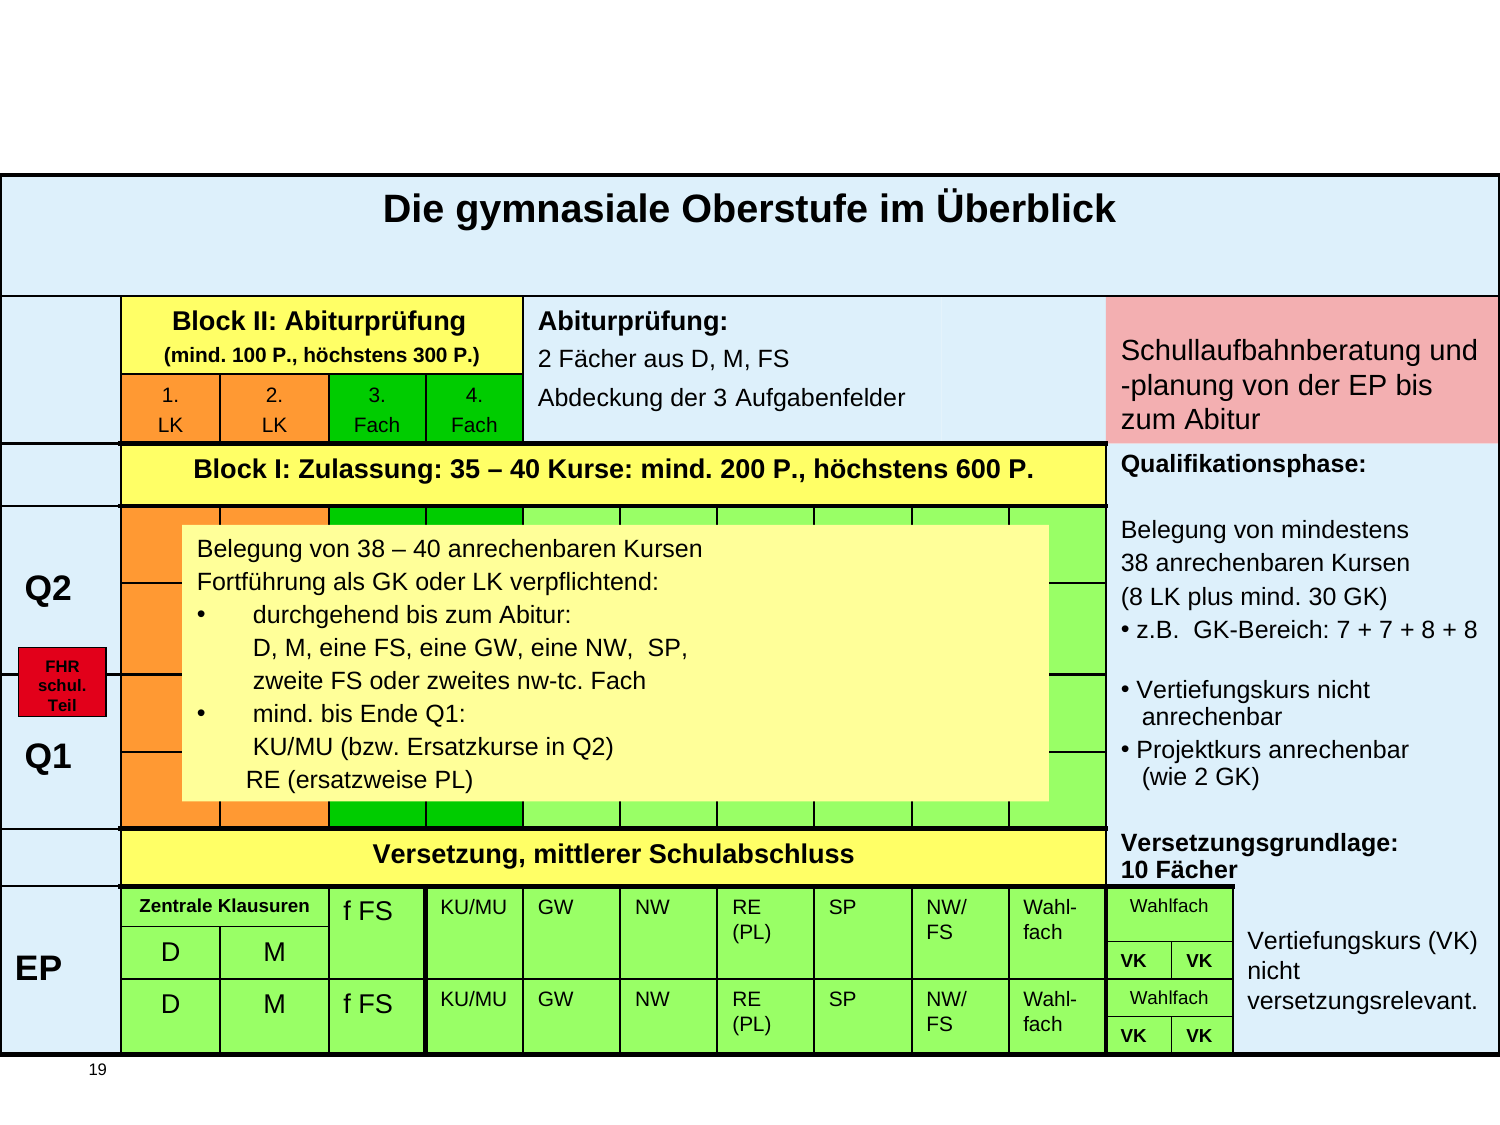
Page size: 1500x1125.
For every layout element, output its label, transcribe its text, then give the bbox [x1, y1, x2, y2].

text_box EP [2, 887, 120, 1052]
text_box [524, 802, 619, 826]
text_box M [221, 980, 328, 1052]
text_box SP [815, 980, 911, 1052]
text_box [330, 508, 425, 524]
text_box [2, 830, 120, 885]
text_box Belegung von 38 – 40 anrechenbaren Kursen Fortführung als GK oder LK verpflichtend: durchgehend bis zum Abitur: D, M, eine FS, eine GW, eine NW, SP, zweite FS oder zweites nw-tc. Fach mind. bis Ende Q1: KU/MU (bzw. Ersatzkurse in Q2) RE (ersatzweise PL) [182, 524, 1049, 802]
text_box [941, 297, 1105, 441]
text_box VK [1172, 1017, 1232, 1052]
text_box [2, 297, 120, 442]
text_box NW [621, 889, 716, 978]
text_box GW [524, 980, 619, 1052]
text_box Versetzung, mittlerer Schulabschluss [122, 831, 1105, 884]
text_box [221, 802, 328, 826]
text_box [1010, 508, 1105, 582]
text_box 1. LK [122, 375, 219, 441]
text_box f FS [330, 889, 423, 978]
text_box [815, 508, 911, 524]
text_box [330, 802, 425, 826]
text_box Q1 [2, 676, 120, 828]
text_box f FS [330, 980, 423, 1052]
text_box [427, 508, 522, 524]
text_box Schullaufbahnberatung und -planung von der EP bis zum Abitur [1105, 297, 1498, 443]
text_box [1049, 676, 1105, 751]
text_box VK [1108, 1017, 1171, 1052]
text_box Block I: Zulassung: 35 – 40 Kurse: mind. 200 P., höchstens 600 P. [122, 446, 1105, 504]
text_box [524, 508, 619, 524]
text_box Wahl-fach [1010, 889, 1104, 978]
text_box M [221, 927, 328, 978]
text_box SP [815, 889, 911, 978]
text_box Wahlfach [1108, 980, 1232, 1016]
text_box FHR schul. Teil [18, 647, 107, 717]
text_box [718, 508, 813, 524]
text_box [122, 676, 182, 751]
text_box [913, 508, 1008, 524]
text_box <Foliennummer> [88, 1058, 136, 1115]
text_box GW [524, 889, 619, 978]
text_box [1010, 753, 1105, 826]
text_box [122, 584, 182, 673]
text_box Abiturprüfung: 2 Fächer aus D, M, FS Abdeckung der 3 Aufgabenfelder [524, 297, 941, 441]
text_box KU/MU [428, 889, 522, 978]
text_box [2, 445, 120, 505]
text_box [1049, 584, 1105, 673]
text_box 3. Fach [330, 375, 425, 441]
text_box [815, 802, 911, 826]
text_box VK [1172, 942, 1232, 978]
text_box [621, 508, 716, 524]
text_box KU/MU [428, 980, 522, 1052]
text_box [221, 508, 328, 524]
text_box 4. Fach [427, 375, 522, 441]
text_box [122, 753, 219, 826]
text_box [122, 508, 219, 582]
text_box NW [621, 980, 716, 1052]
text_box Vertiefungskurs (VK) nicht versetzungsrelevant. [1234, 886, 1498, 1052]
text_box 2. LK [221, 375, 328, 441]
text_box Wahlfach [1108, 889, 1232, 941]
text_box VK [1108, 942, 1171, 978]
text_box [913, 802, 1008, 826]
text_box [427, 802, 522, 826]
text_box Zentrale Klausuren [122, 889, 328, 926]
text_box NW/ FS [913, 980, 1008, 1052]
text_box Q2 [2, 507, 120, 673]
text_box Die gymnasiale Oberstufe im Überblick [2, 177, 1498, 295]
text_box D [122, 927, 219, 978]
text_box Wahl-fach [1010, 980, 1104, 1052]
text_box Block II: Abiturprüfung (mind. 100 P., höchstens 300 P.) [122, 297, 522, 373]
text_box D [122, 980, 219, 1052]
text_box Qualifikationsphase: Belegung von mindestens 38 anrechenbaren Kursen (8 LK plus mind. 30 GK) z.B. GK-Bereich: 7 + 7 + 8 + 8 Vertiefungskurs nicht anrechenbar Projektkurs anrechenbar (wie 2 GK) Versetzungsgrundlage: 10 Fächer [1107, 443, 1498, 886]
text_box [621, 802, 716, 826]
text_box RE (PL) [718, 980, 813, 1052]
text_box [718, 802, 813, 826]
text_box NW/ FS [913, 889, 1008, 978]
text_box RE (PL) [718, 889, 813, 978]
